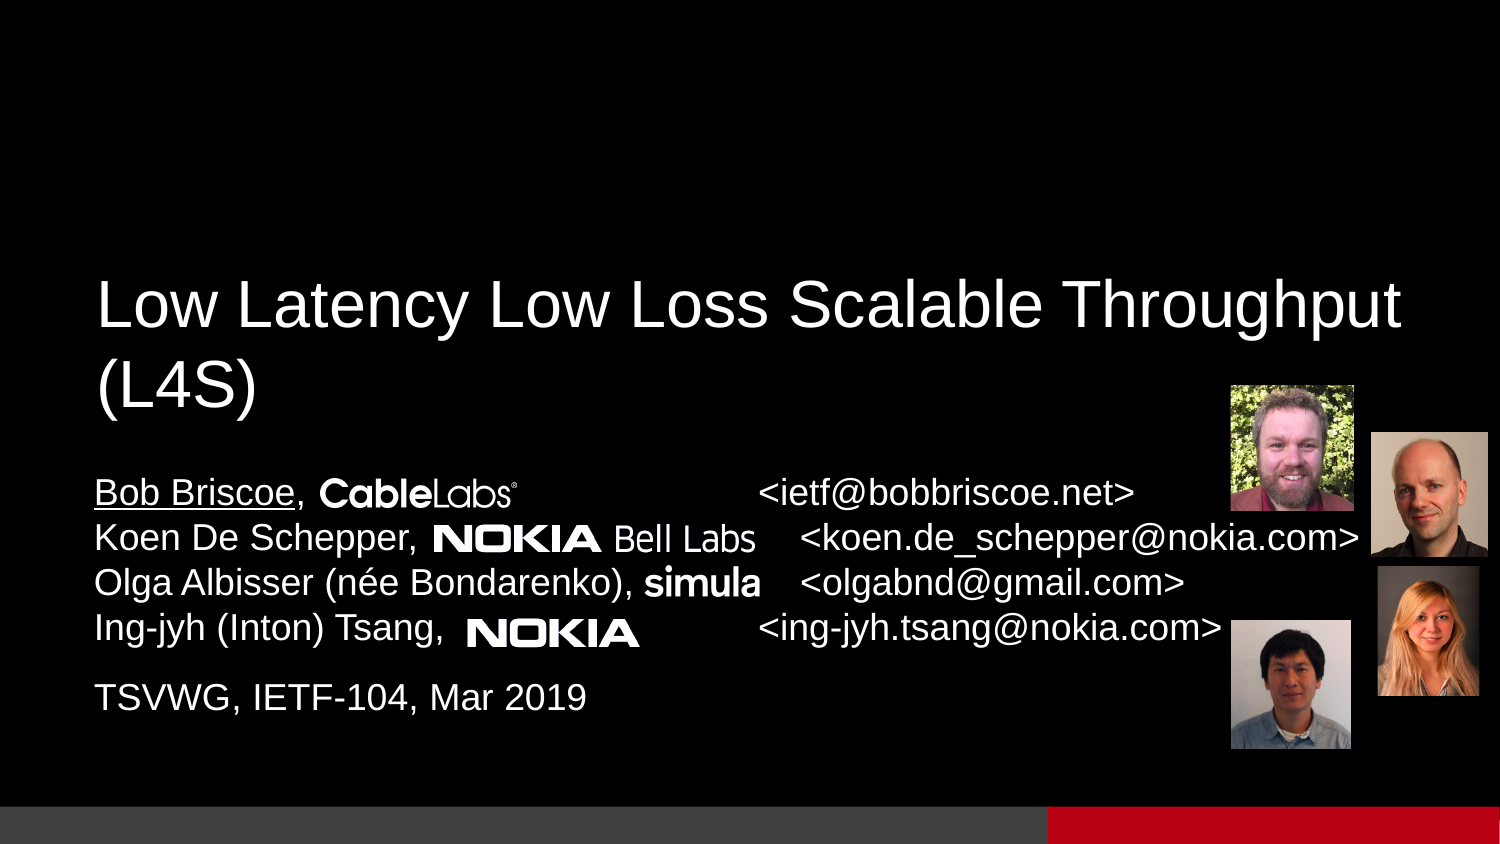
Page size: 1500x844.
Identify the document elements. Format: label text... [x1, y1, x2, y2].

text_box Low Latency Low Loss Scalable Throughput (L4S) [81, 253, 1453, 433]
picture [459, 610, 651, 658]
text_box Bob Briscoe, CableLabs <ietf@bobbriscoe.net> Koen De Schepper, <koen.de_schepper@nokia.com> Olga Albisser (née Bondarenko), simula <olgabnd@gmail.com> Ing-jyh (Inton) Tsang, <ing-jyh.tsang@nokia.com> TSVWG, IETF-104, Mar 2019 [78, 460, 1423, 649]
picture [1371, 432, 1488, 557]
picture [320, 478, 517, 508]
picture [426, 516, 764, 563]
picture [1377, 566, 1480, 696]
picture [1231, 620, 1351, 749]
picture [1230, 385, 1354, 511]
picture [644, 565, 760, 597]
